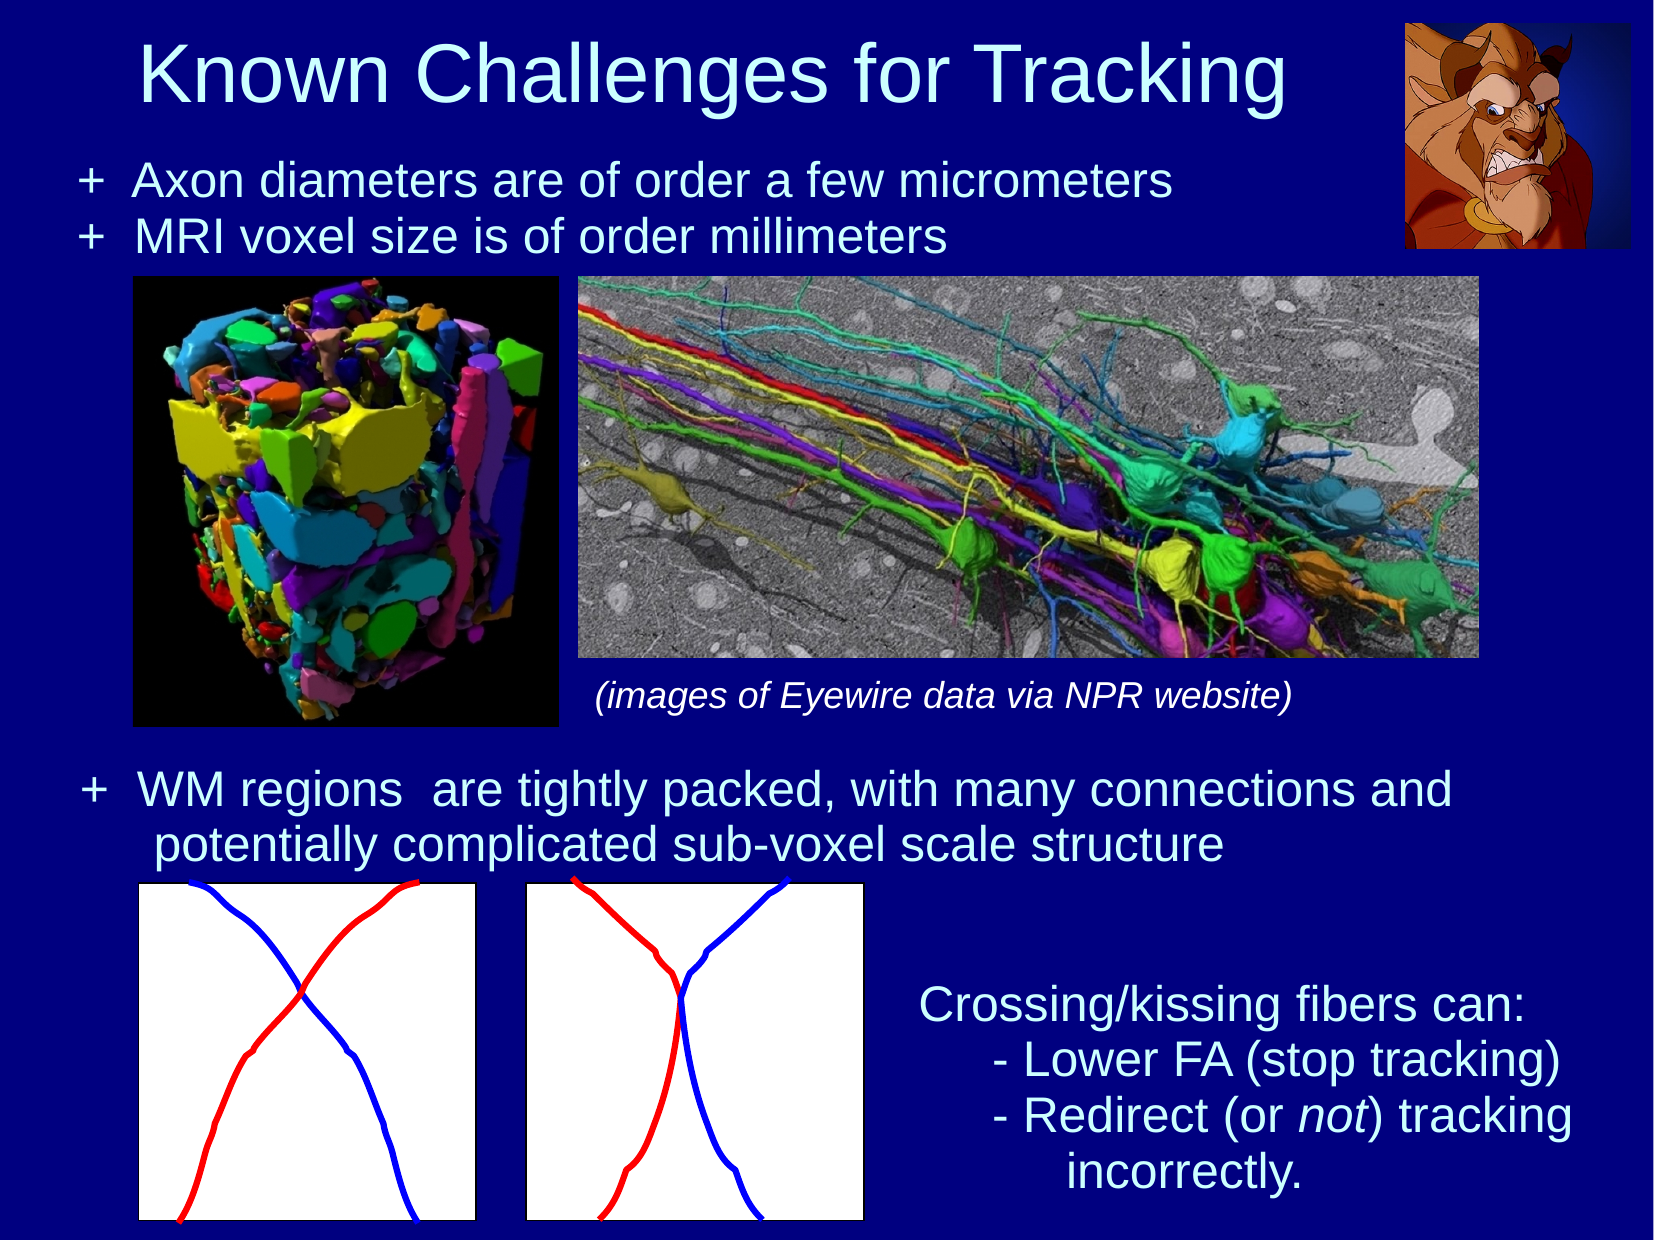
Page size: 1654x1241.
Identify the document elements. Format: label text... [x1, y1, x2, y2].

title Known Challenges for Tracking [0, 6, 1458, 142]
text_box [526, 882, 677, 1221]
text_box [685, 882, 864, 1221]
text_box + WM regions are tightly packed, with many connections and potentially complicated sub-voxel scale structure [64, 753, 1470, 880]
text_box [184, 1000, 412, 1221]
text_box + Axon diameters are of order a few micrometers + MRI voxel size is of order millimeters [62, 144, 1189, 272]
picture [1405, 23, 1631, 249]
picture [132, 276, 559, 727]
text_box Crossing/kissing fibers can: - Lower FA (stop tracking) - Redirect (or not) tracking incorrectly. [903, 968, 1619, 1217]
text_box [138, 882, 297, 1221]
text_box [582, 882, 779, 985]
picture [578, 276, 1479, 658]
text_box [204, 882, 403, 983]
text_box [604, 1034, 758, 1221]
text_box [306, 882, 477, 1221]
text_box (images of Eyewire data via NPR website) [579, 667, 1310, 725]
